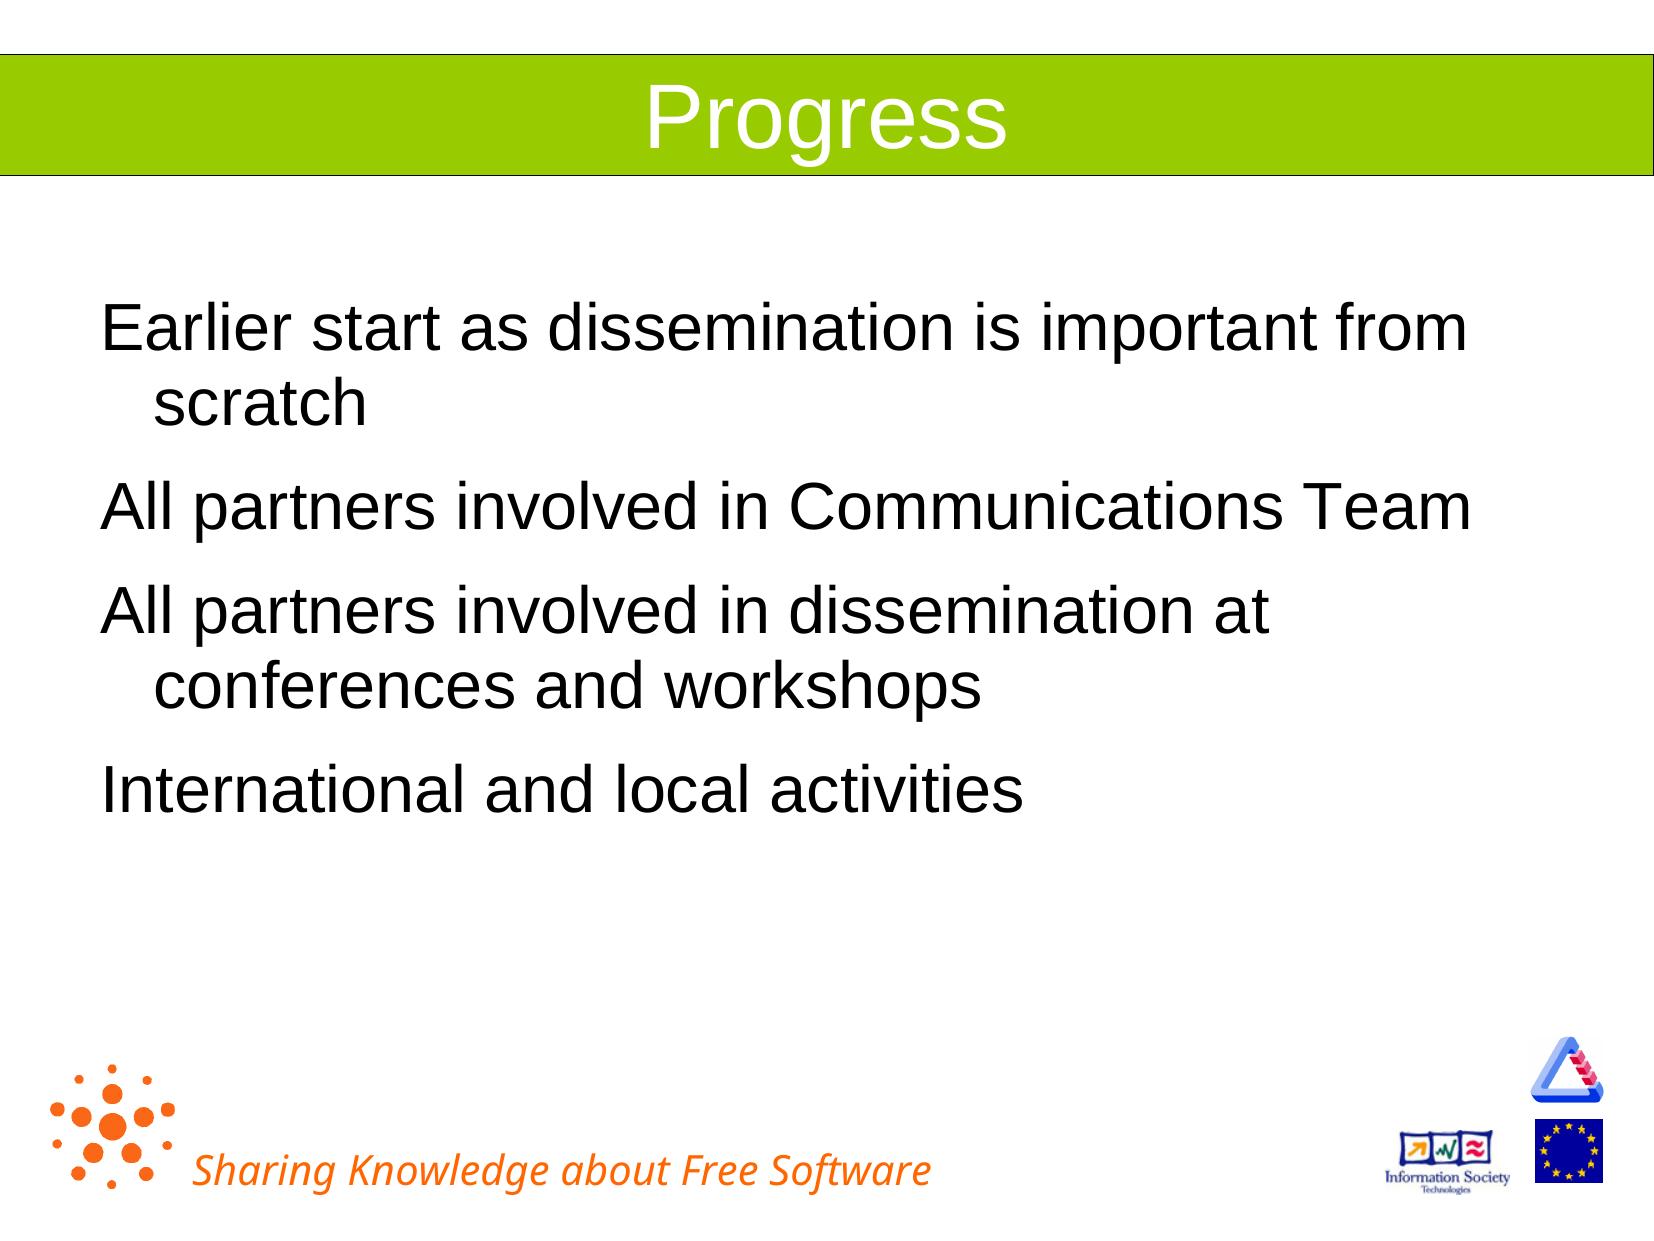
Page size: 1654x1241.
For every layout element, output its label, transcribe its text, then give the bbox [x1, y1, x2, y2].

picture [1530, 1036, 1604, 1104]
list Earlier start as dissemination is important from scratch All partners involved in Communications Team All partners involved in dissemination at conferences and workshops International and local activities [82, 290, 1571, 1072]
picture [1535, 1119, 1603, 1183]
title Progress [82, 13, 1571, 221]
picture [1385, 1130, 1510, 1195]
picture [50, 1064, 175, 1189]
